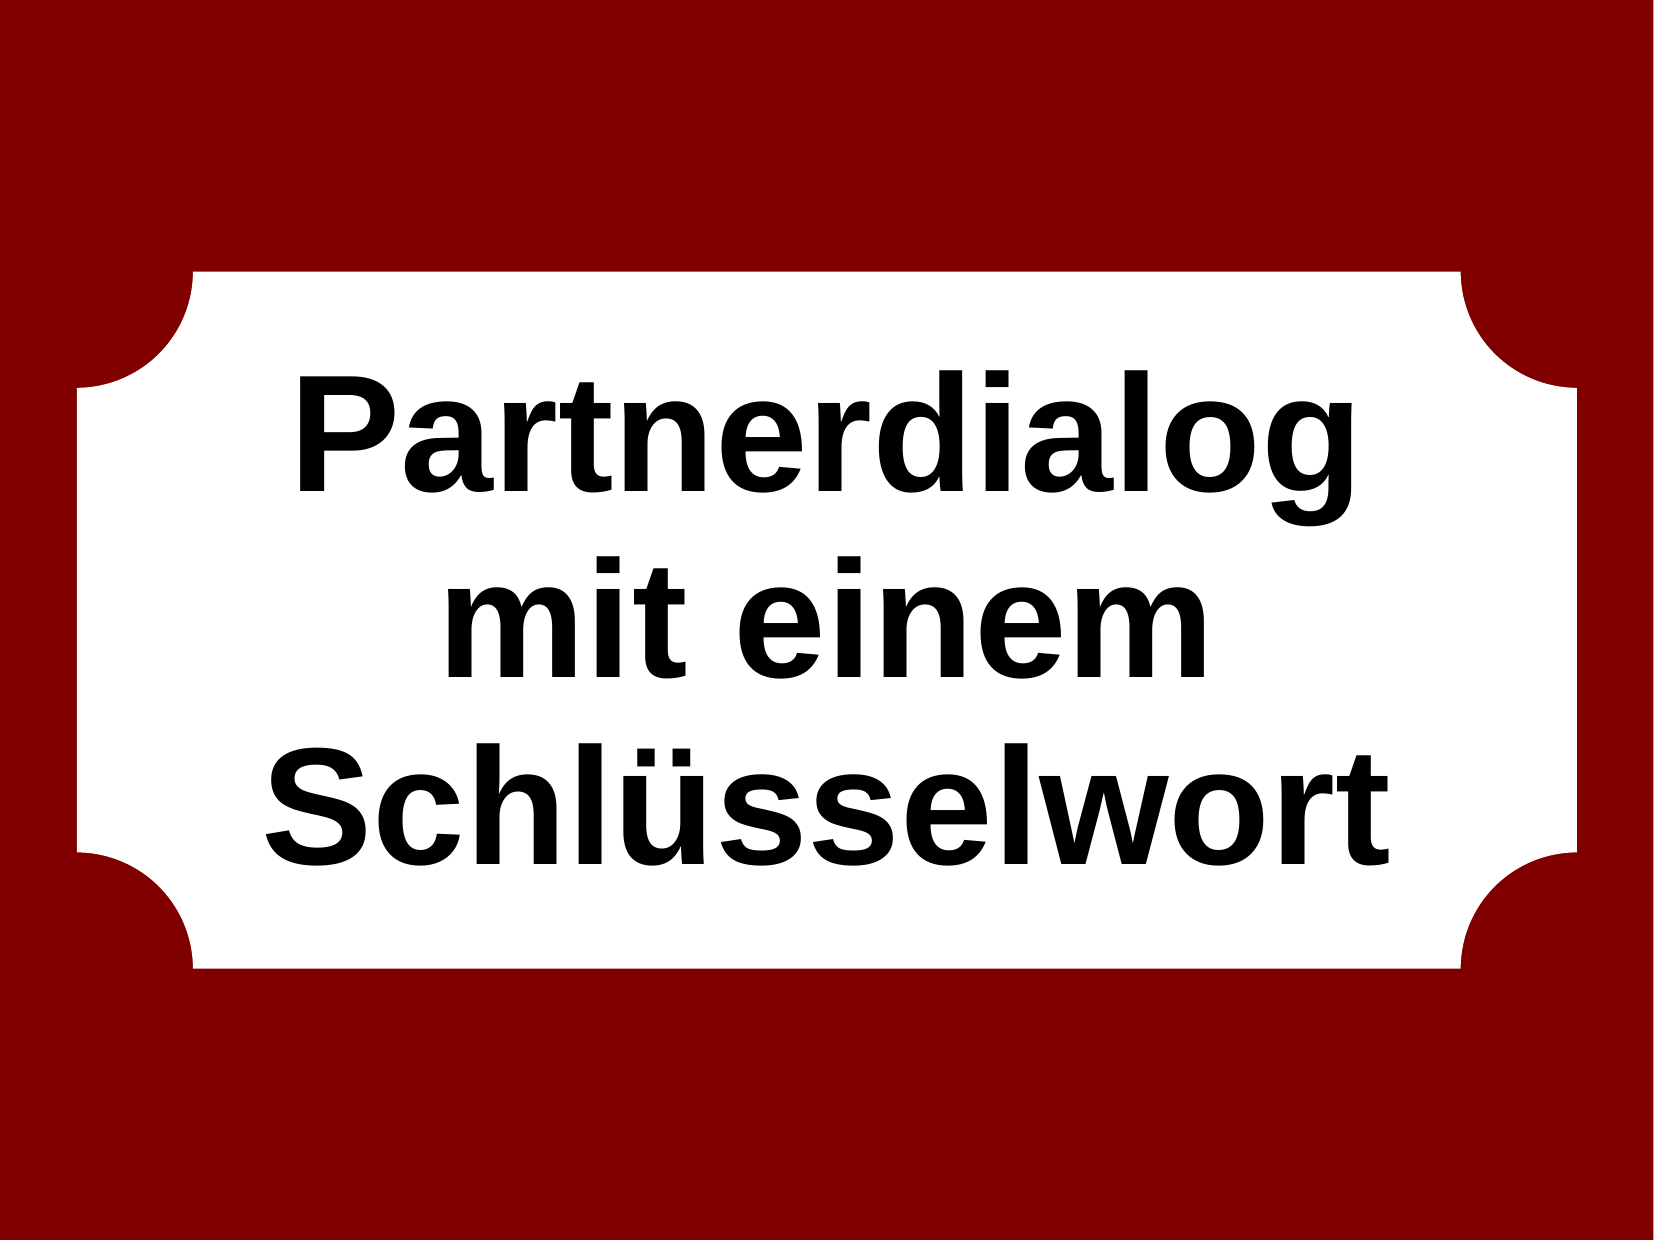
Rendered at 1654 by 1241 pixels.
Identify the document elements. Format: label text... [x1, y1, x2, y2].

text_box Partnerdialog mit einem Schlüsselwort [76, 271, 1577, 969]
